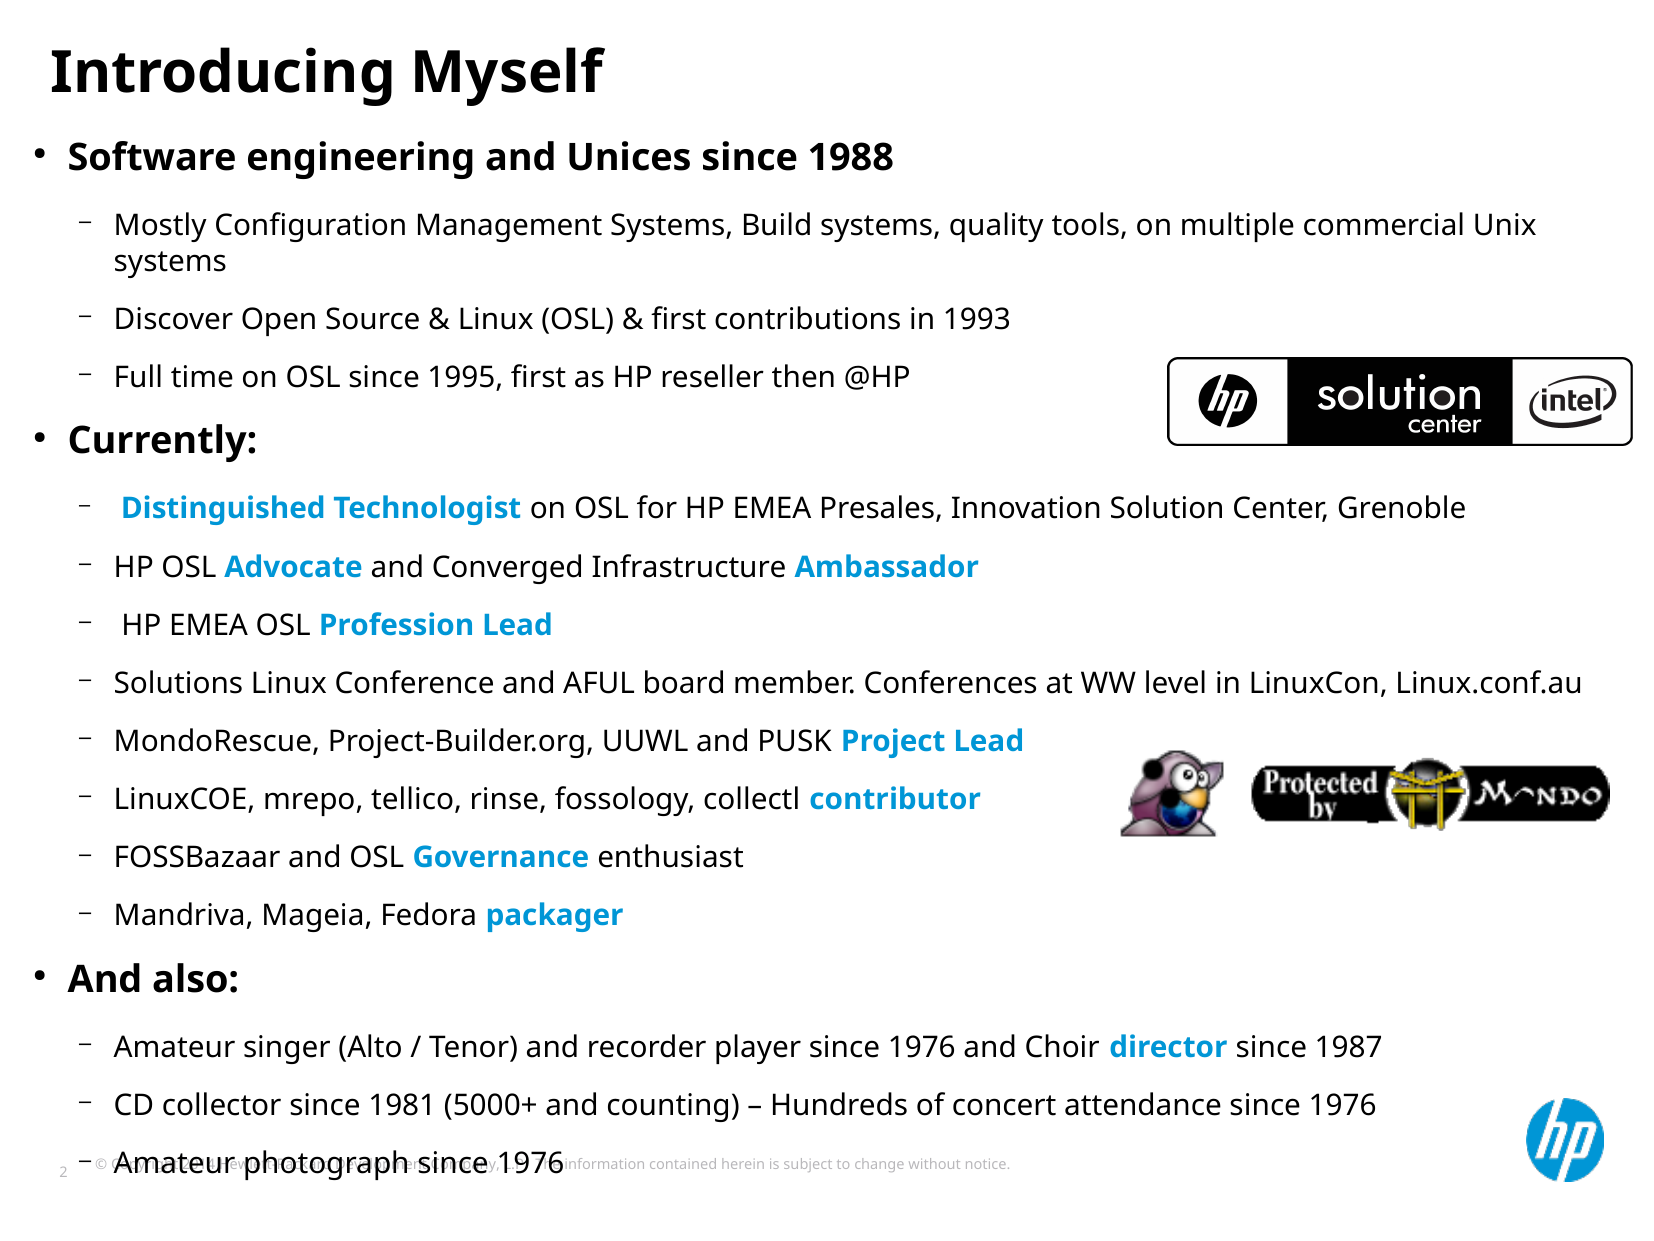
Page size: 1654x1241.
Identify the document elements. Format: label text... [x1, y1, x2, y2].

picture [1167, 357, 1633, 446]
title Introducing Myself [35, 27, 1410, 124]
picture [1093, 717, 1610, 869]
list Software engineering and Unices since 1988 Mostly Configuration Management Systems, Build systems, quality tools, on multiple commercial Unix systems Discover Open Source & Linux (OSL) & first contributions in 1993 Full time on OSL since 1995, first as HP reseller then @HP Currently: Distinguished Technologist on OSL for HP EMEA Presales, Innovation Solution Center, Grenoble HP OSL Advocate and Converged Infrastructure Ambassador HP EMEA OSL Profession Lead Solutions Linux Conference and AFUL board member. Conferences at WW level in LinuxCon, Linux.conf.au MondoRescue, Project-Builder.org, UUWL and PUSK Project Lead LinuxCOE, mrepo, tellico, rinse, fossology, collectl contributor FOSSBazaar and OSL Governance enthusiast Mandriva, Mageia, Fedora packager And also: Amateur singer (Alto / Tenor) and recorder player since 1976 and Choir director since 1987 CD collector since 1981 (5000+ and counting) – Hundreds of concert attendance since 1976 Amateur photograph since 1976 [6, 124, 1654, 1188]
